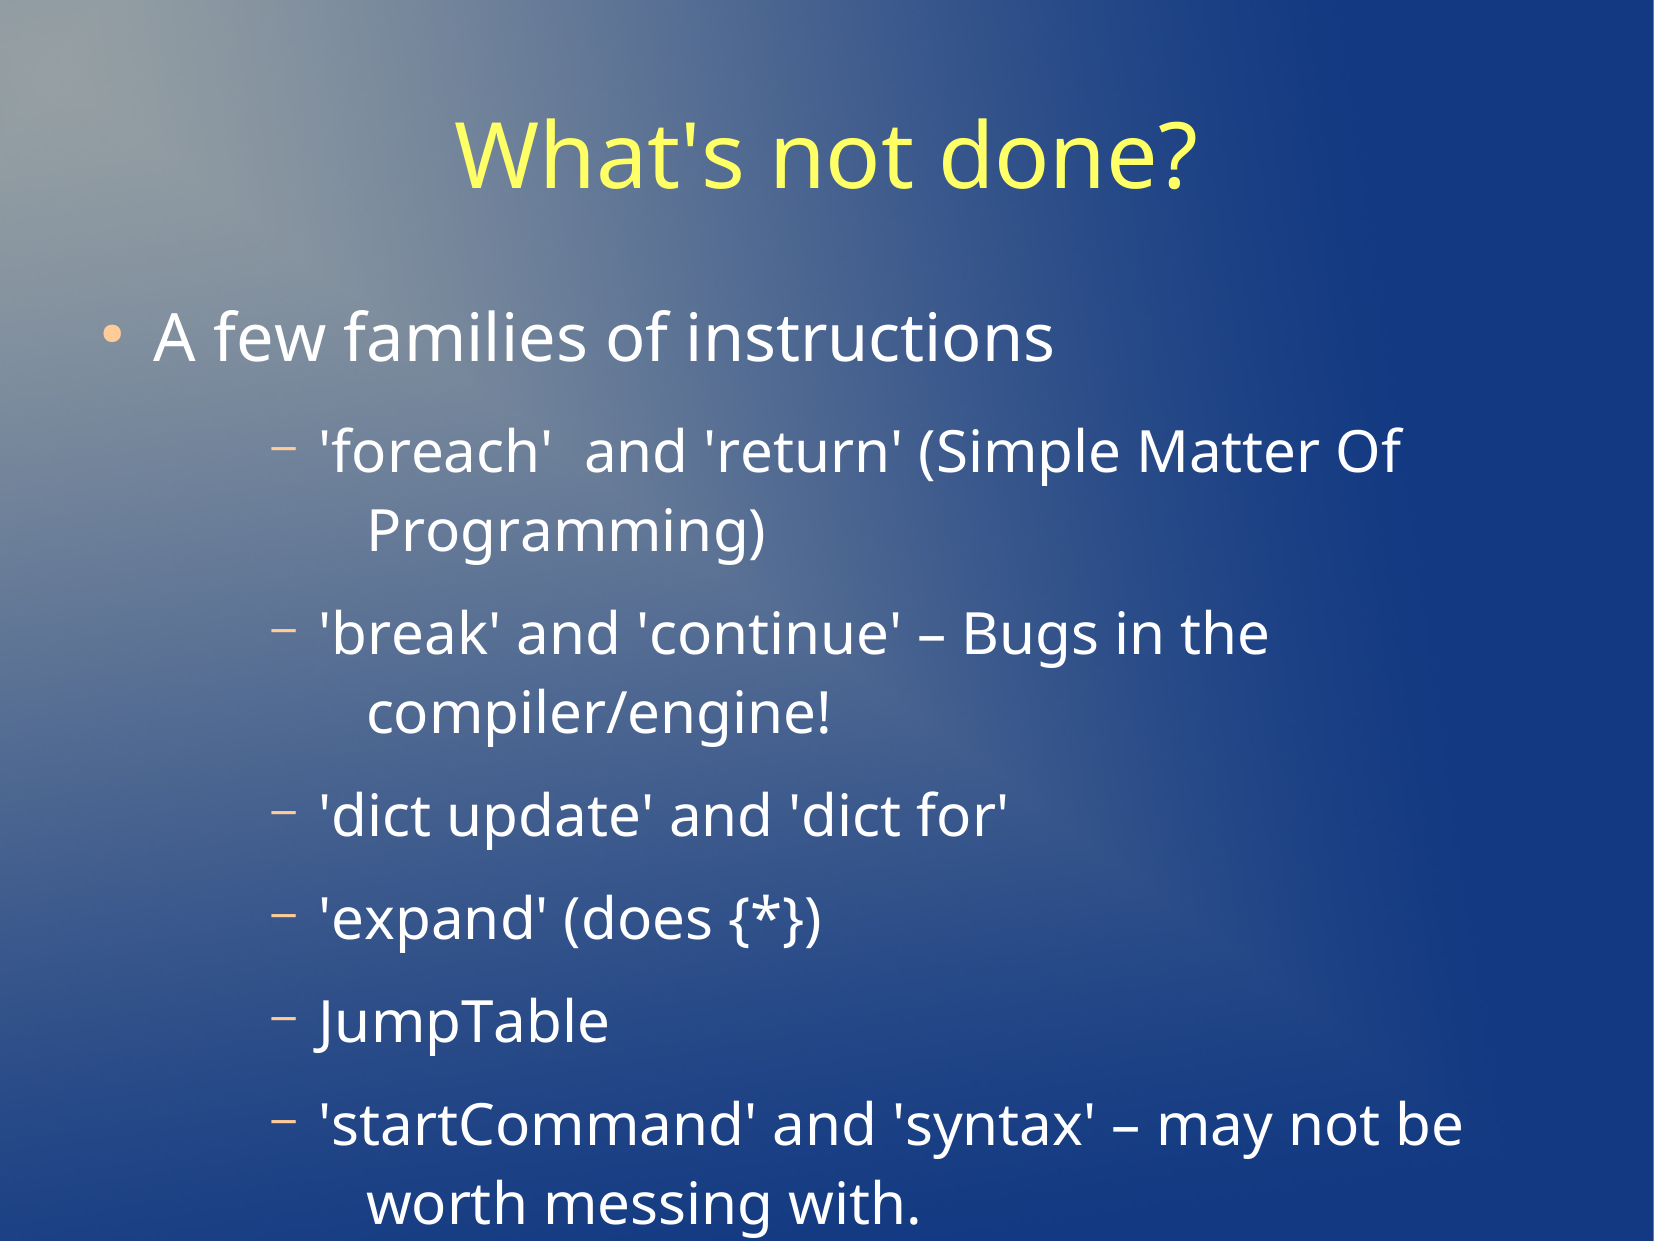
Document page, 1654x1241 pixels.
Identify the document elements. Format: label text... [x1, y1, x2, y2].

picture [0, 0, 1654, 1241]
title What's not done? [82, 56, 1571, 250]
list A few families of instructions 'foreach' and 'return' (Simple Matter Of Programming) 'break' and 'continue' – Bugs in the compiler/engine! 'dict update' and 'dict for' 'expand' (does {*}) JumpTable 'startCommand' and 'syntax' – may not be worth messing with. The Great Big Manual (100+ instructions to document!) [82, 290, 1571, 1115]
